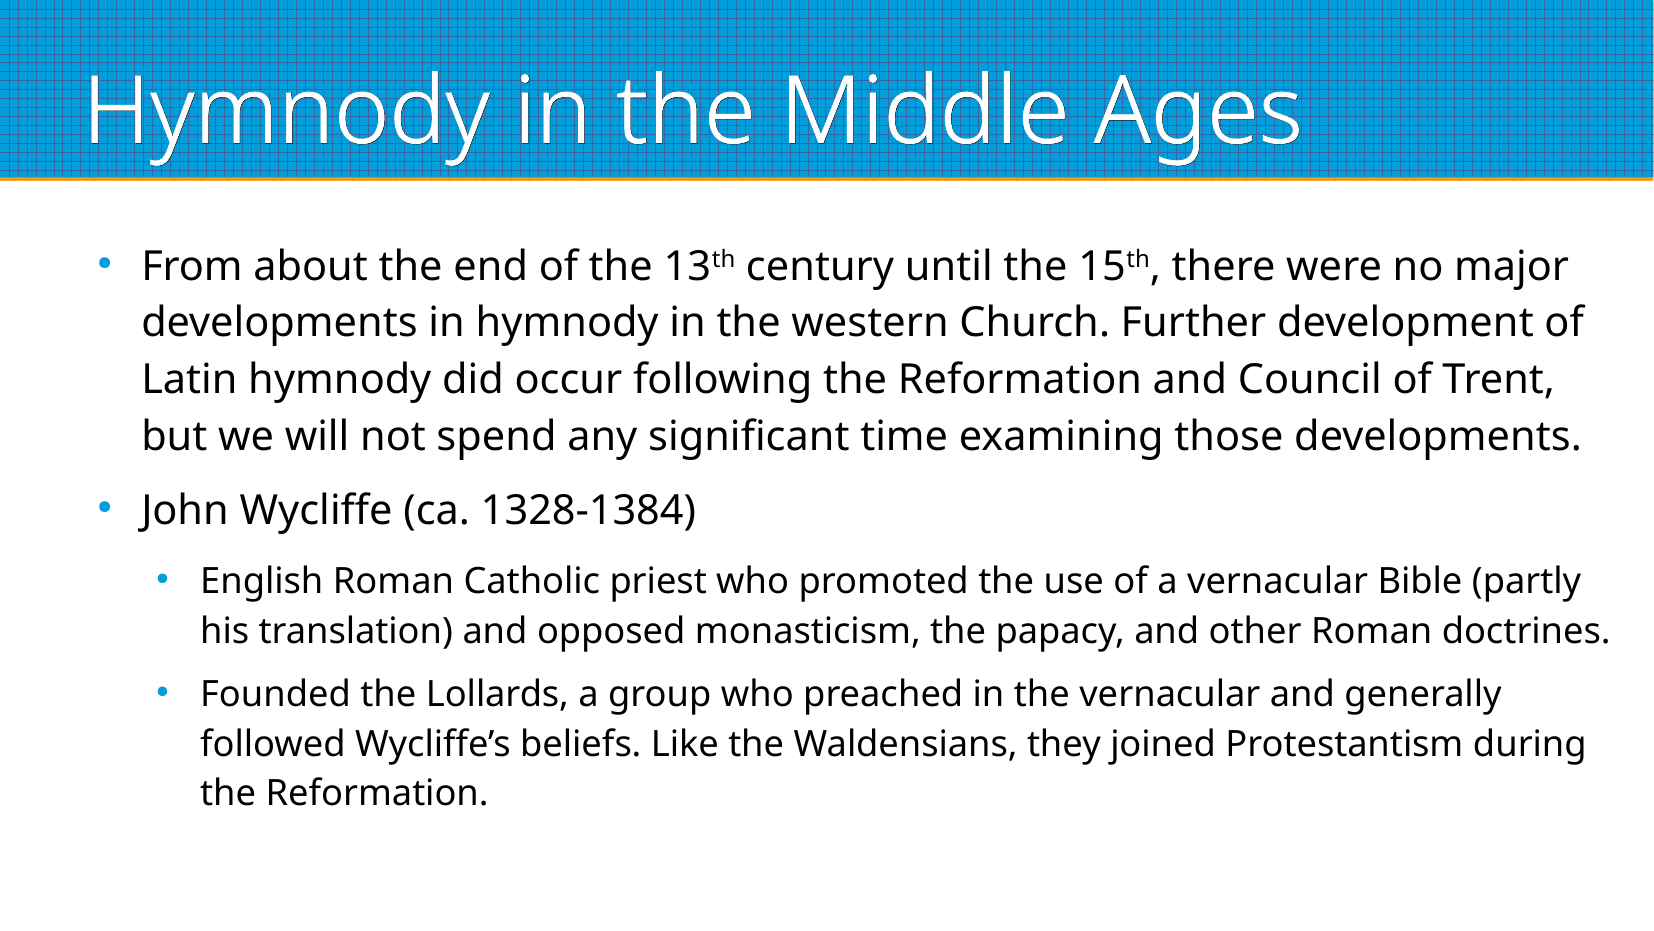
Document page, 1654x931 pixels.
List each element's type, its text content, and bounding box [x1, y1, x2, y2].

title Hymnody in the Middle Ages [82, 14, 1571, 171]
list From about the end of the 13th century until the 15th, there were no major developments in hymnody in the western Church. Further development of Latin hymnody did occur following the Reformation and Council of Trent, but we will not spend any significant time examining those developments. John Wycliffe (ca. 1328-1384) English Roman Catholic priest who promoted the use of a vernacular Bible (partly his translation) and opposed monasticism, the papacy, and other Roman doctrines. Founded the Lollards, a group who preached in the vernacular and generally followed Wycliffe’s beliefs. Like the Waldensians, they joined Protestantism during the Reformation. [82, 236, 1613, 863]
